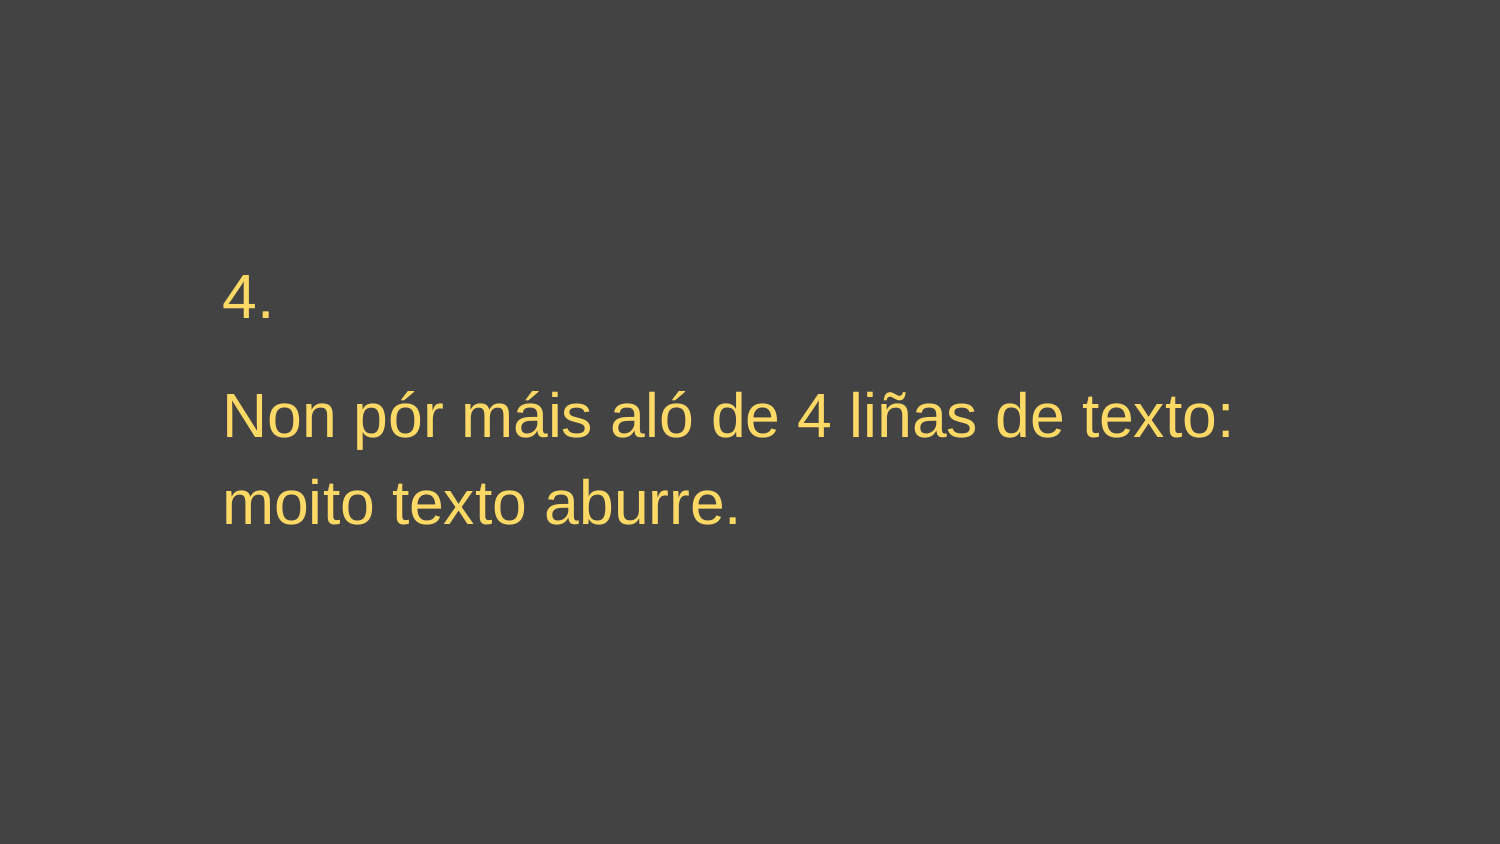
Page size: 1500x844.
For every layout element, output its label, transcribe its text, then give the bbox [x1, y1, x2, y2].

text_box 4. Non pór máis aló de 4 liñas de texto: moito texto aburre. [207, 133, 1375, 768]
